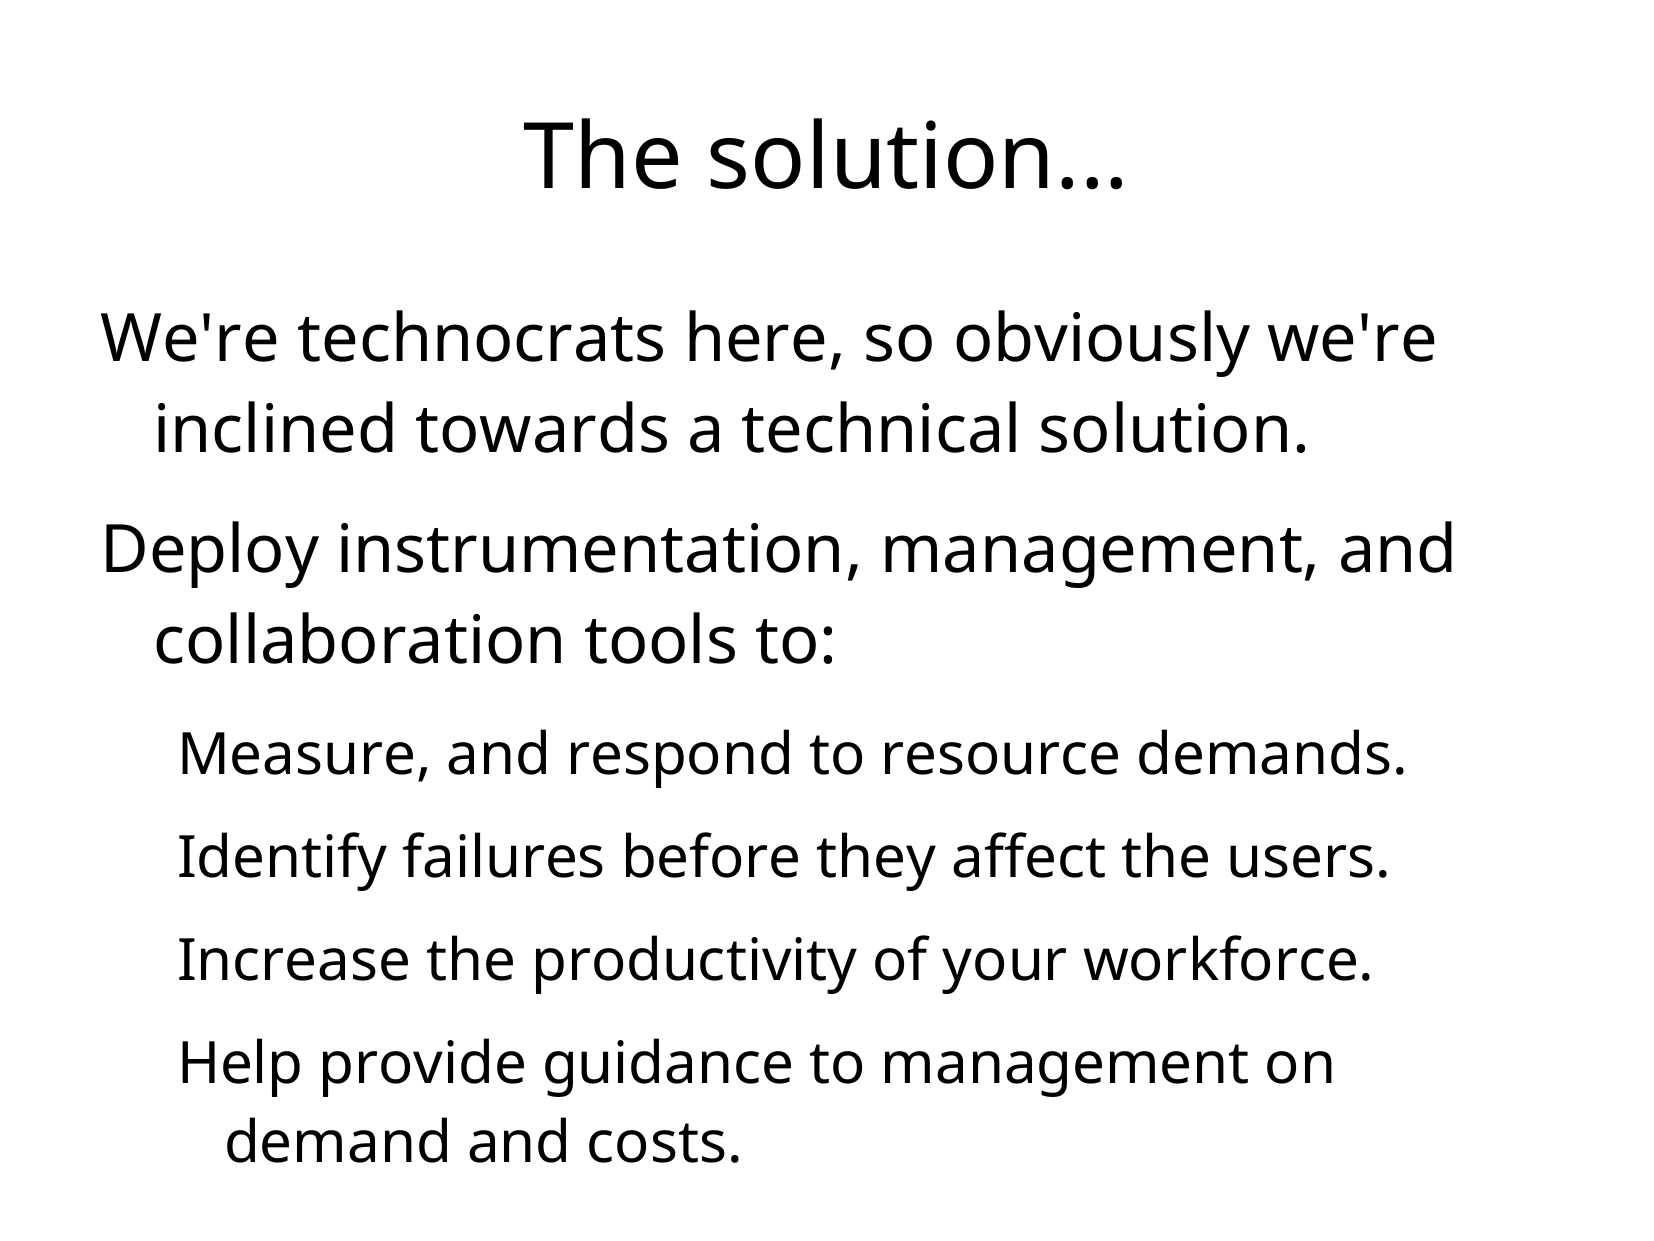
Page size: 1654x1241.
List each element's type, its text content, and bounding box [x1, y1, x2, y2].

title The solution... [82, 49, 1571, 257]
list We're technocrats here, so obviously we're inclined towards a technical solution. Deploy instrumentation, management, and collaboration tools to: Measure, and respond to resource demands. Identify failures before they affect the users. Increase the productivity of your workforce. Help provide guidance to management on demand and costs. [82, 290, 1571, 1109]
